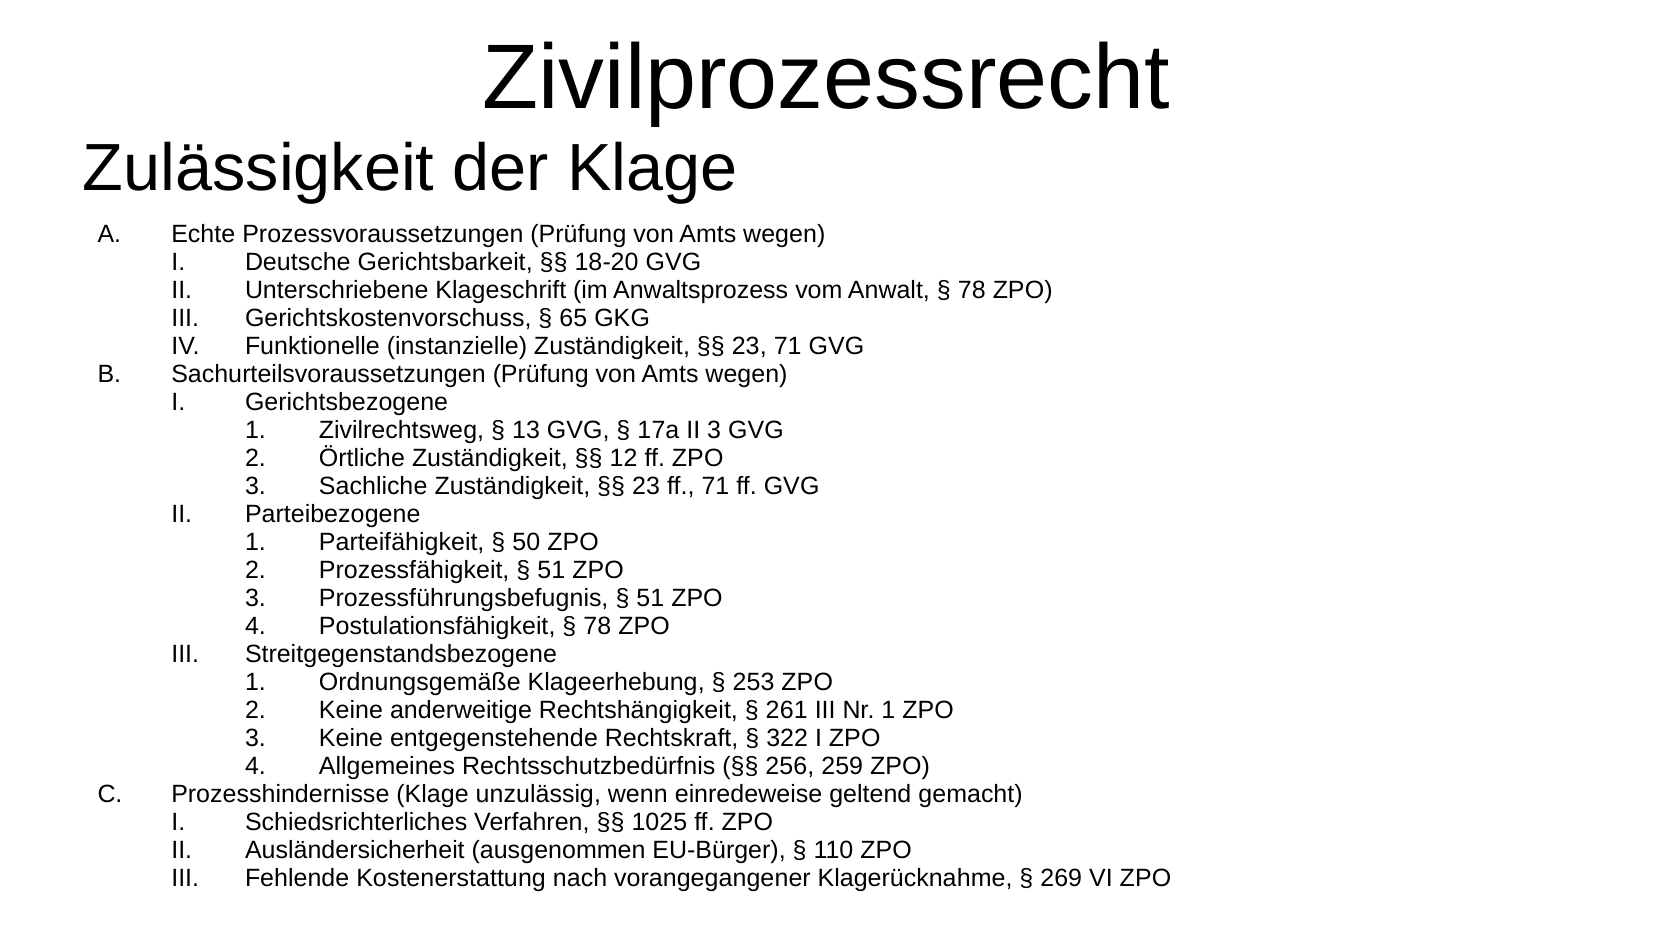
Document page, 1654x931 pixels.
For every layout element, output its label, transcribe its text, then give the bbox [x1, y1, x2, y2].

text_box A. Echte Prozessvoraussetzungen (Prüfung von Amts wegen) I. Deutsche Gerichtsbarkeit, §§ 18-20 GVG II. Unterschriebene Klageschrift (im Anwaltsprozess vom Anwalt, § 78 ZPO) III. Gerichtskostenvorschuss, § 65 GKG IV. Funktionelle (instanzielle) Zuständigkeit, §§ 23, 71 GVG B. Sachurteilsvoraussetzungen (Prüfung von Amts wegen) I. Gerichtsbezogene 1. Zivilrechtsweg, § 13 GVG, § 17a II 3 GVG 2. Örtliche Zuständigkeit, §§ 12 ff. ZPO 3. Sachliche Zuständigkeit, §§ 23 ff., 71 ff. GVG II. Parteibezogene 1. Parteifähigkeit, § 50 ZPO 2. Prozessfähigkeit, § 51 ZPO 3. Prozessführungsbefugnis, § 51 ZPO 4. Postulationsfähigkeit, § 78 ZPO III. Streitgegenstandsbezogene 1. Ordnungsgemäße Klageerhebung, § 253 ZPO 2. Keine anderweitige Rechtshängigkeit, § 261 III Nr. 1 ZPO 3. Keine entgegenstehende Rechtskraft, § 322 I ZPO 4. Allgemeines Rechtsschutzbedürfnis (§§ 256, 259 ZPO) C. Prozesshindernisse (Klage unzulässig, wenn einredeweise geltend gemacht) I. Schiedsrichterliches Verfahren, §§ 1025 ff. ZPO II. Ausländersicherheit (ausgenommen EU-Bürger), § 110 ZPO III. Fehlende Kostenerstattung nach vorangegangener Klagerücknahme, § 269 VI ZPO [82, 212, 1571, 900]
list Zulässigkeit der Klage [82, 129, 1571, 212]
title Zivilprozessrecht [82, 23, 1571, 129]
